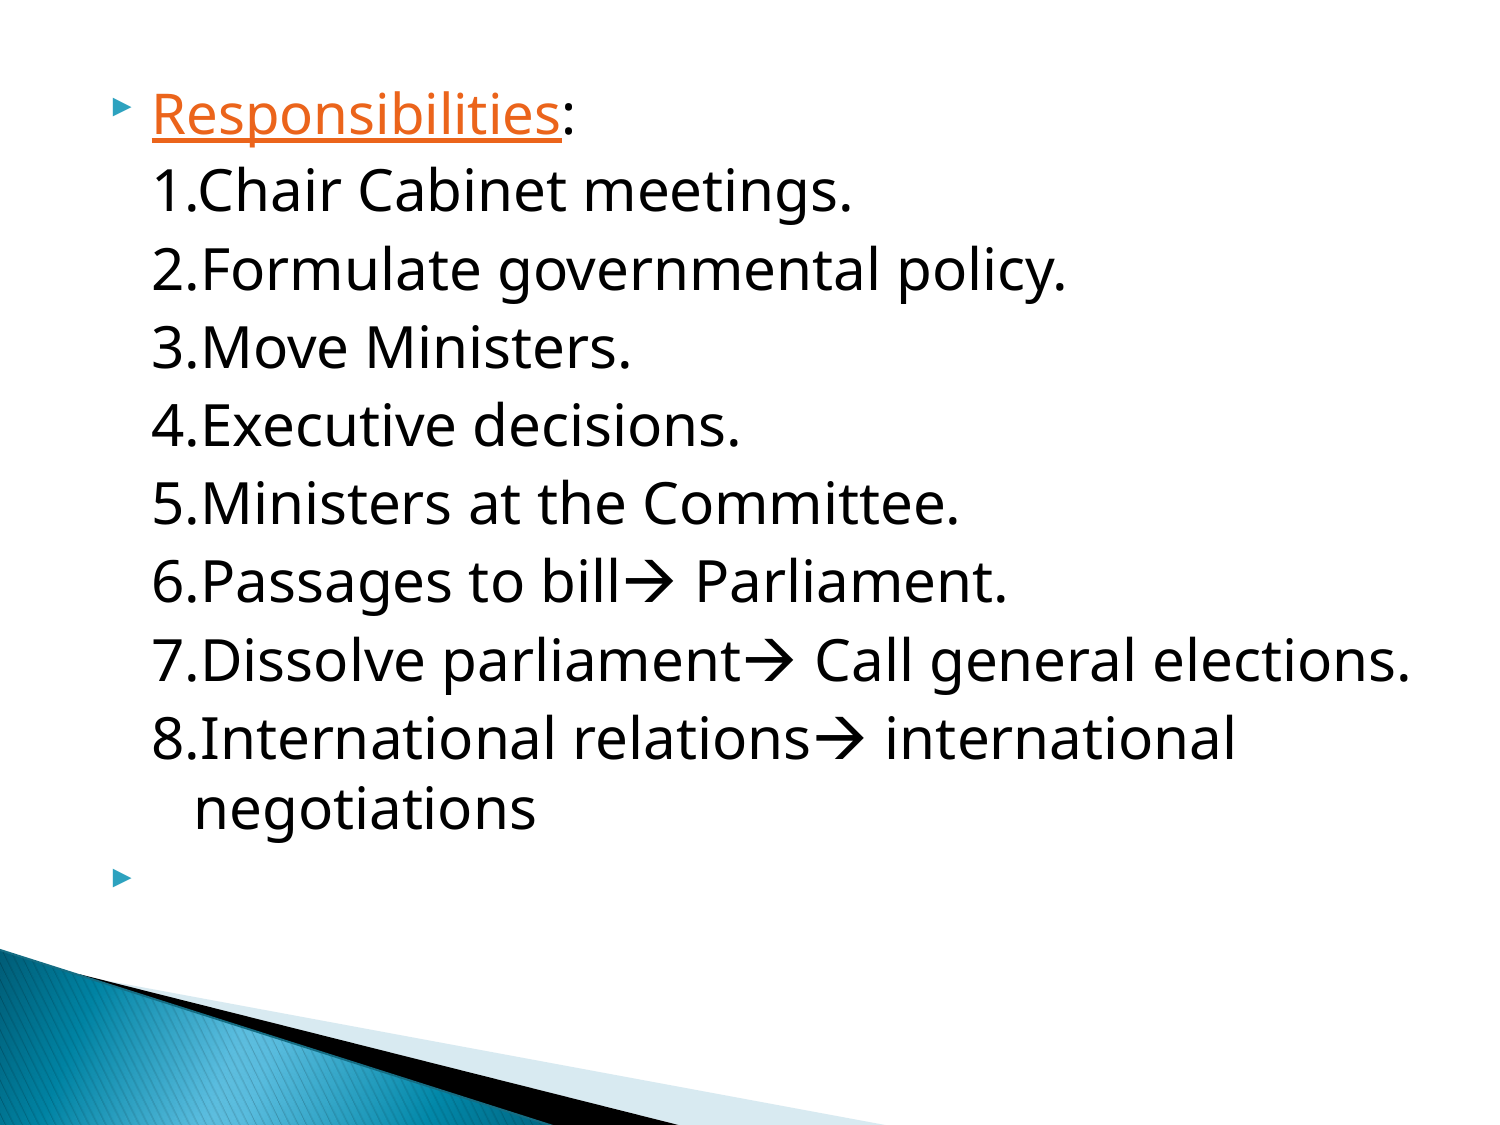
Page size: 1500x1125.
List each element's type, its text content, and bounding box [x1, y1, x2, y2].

list Responsibilities: 1.Chair Cabinet meetings. 2.Formulate governmental policy. 3.Move Ministers. 4.Executive decisions. 5.Ministers at the Committee. 6.Passages to bill Parliament. 7.Dissolve parliament Call general elections. 8.International relations international negotiations [58, 70, 1442, 985]
